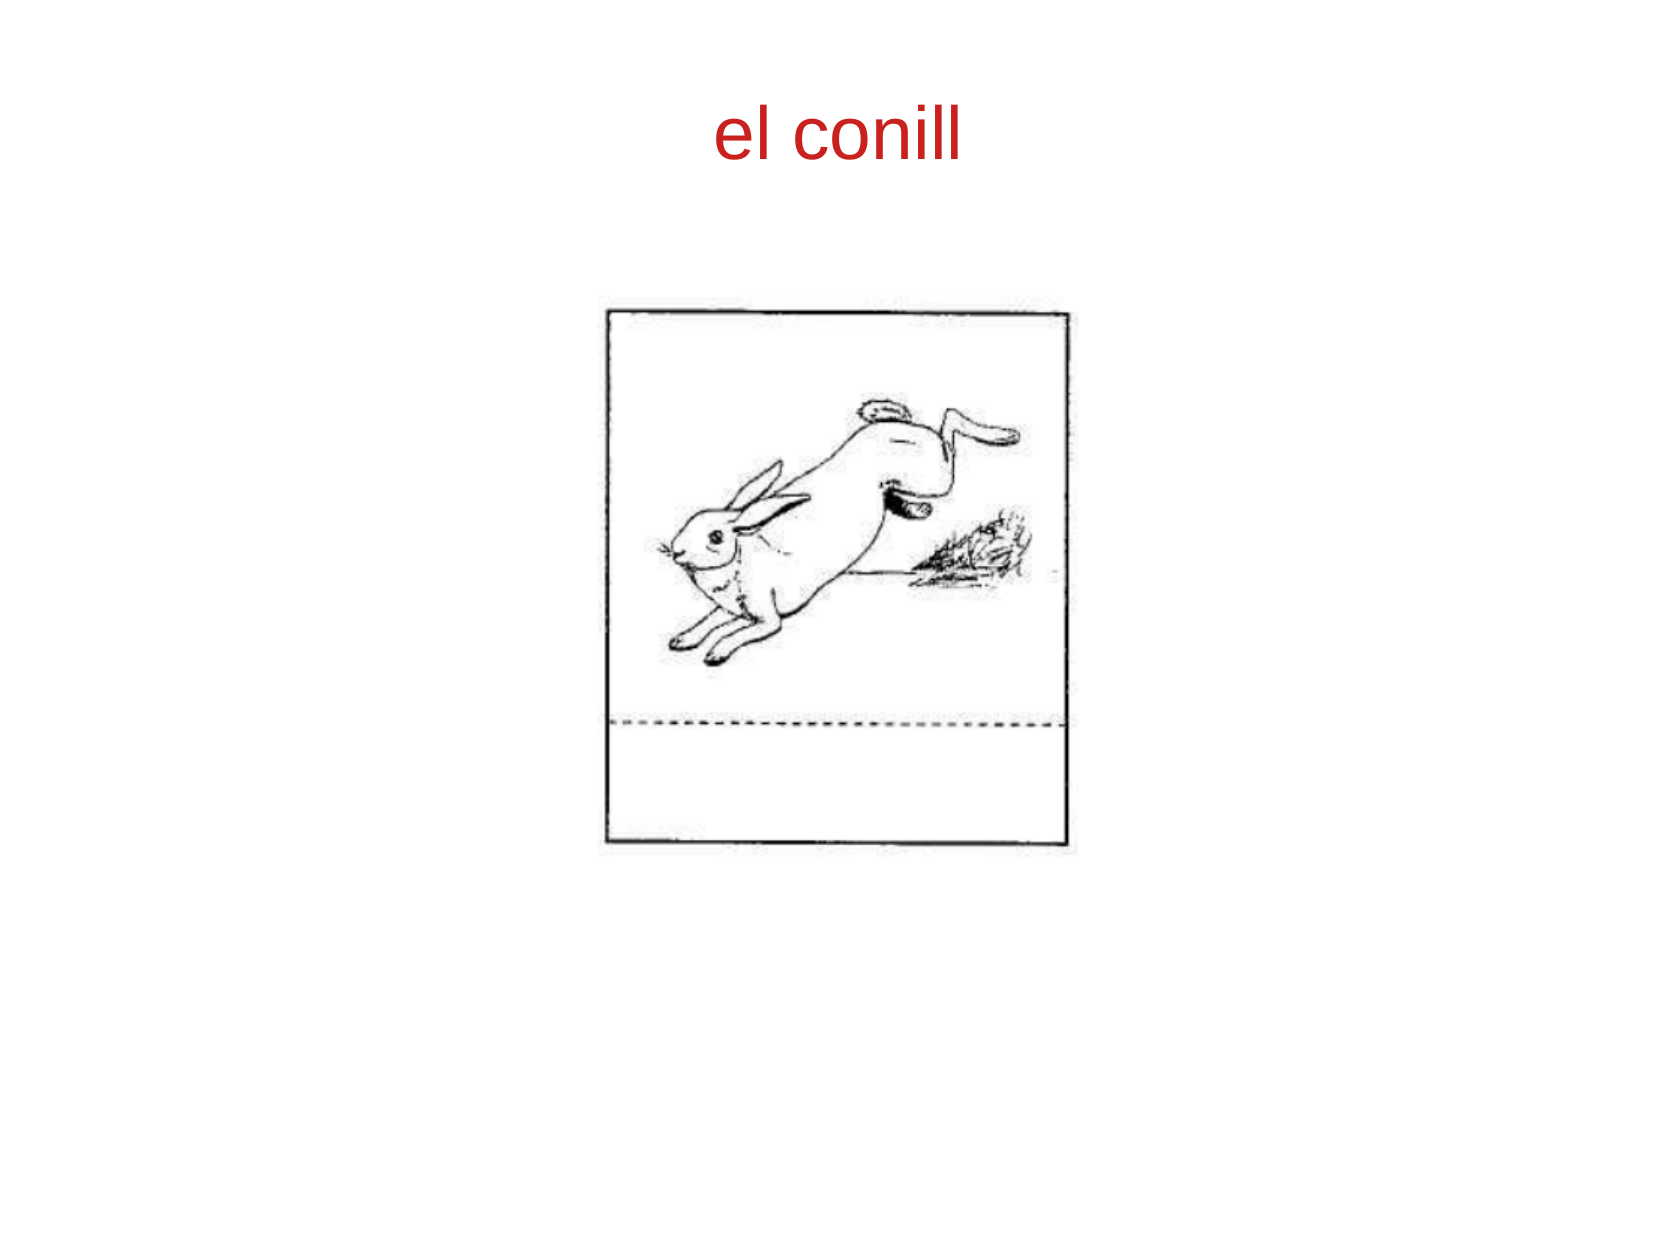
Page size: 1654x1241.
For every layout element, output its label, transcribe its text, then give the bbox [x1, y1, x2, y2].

picture [581, 291, 1094, 873]
text_box el conill [389, 58, 1288, 201]
